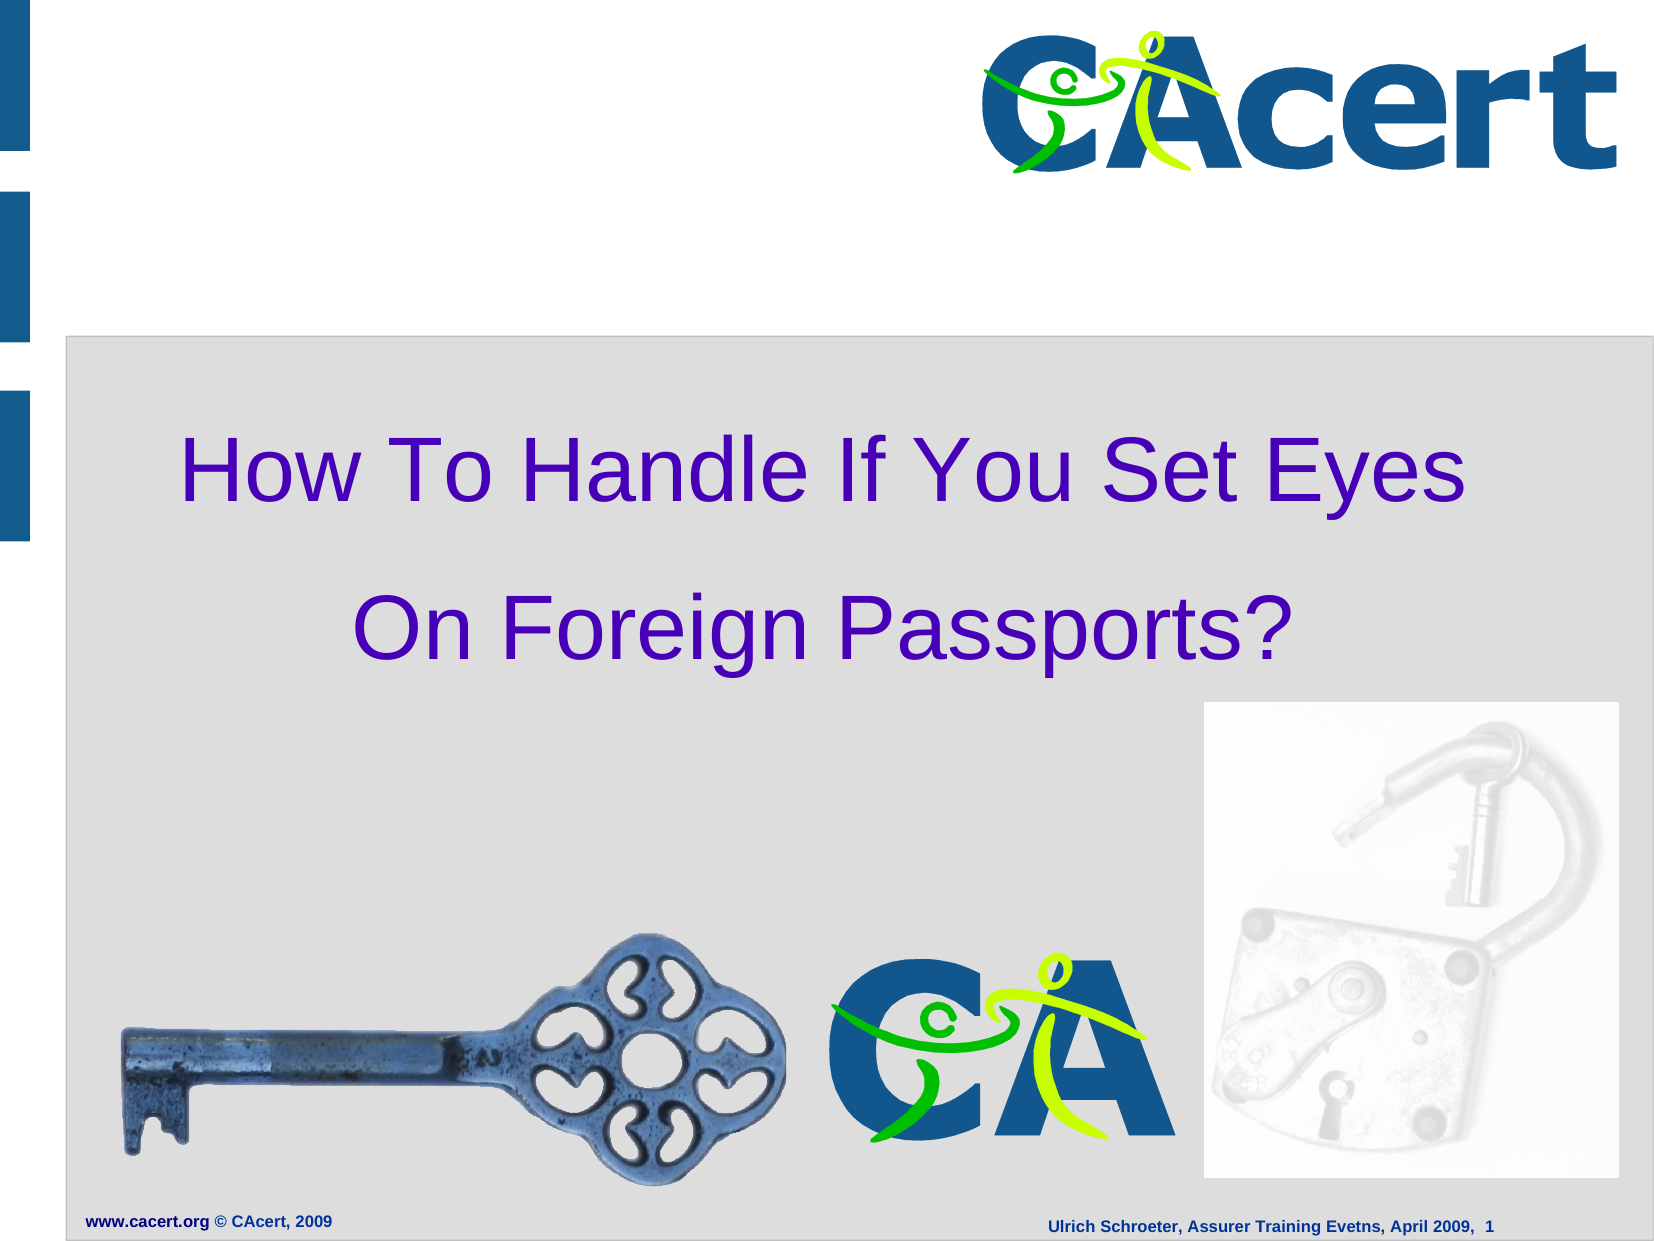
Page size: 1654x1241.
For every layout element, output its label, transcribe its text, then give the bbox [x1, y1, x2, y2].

picture [826, 950, 1177, 1145]
picture [106, 915, 800, 1203]
title How To Handle If You Set Eyes On Foreign Passports? [118, 363, 1530, 680]
picture [1204, 702, 1619, 1178]
